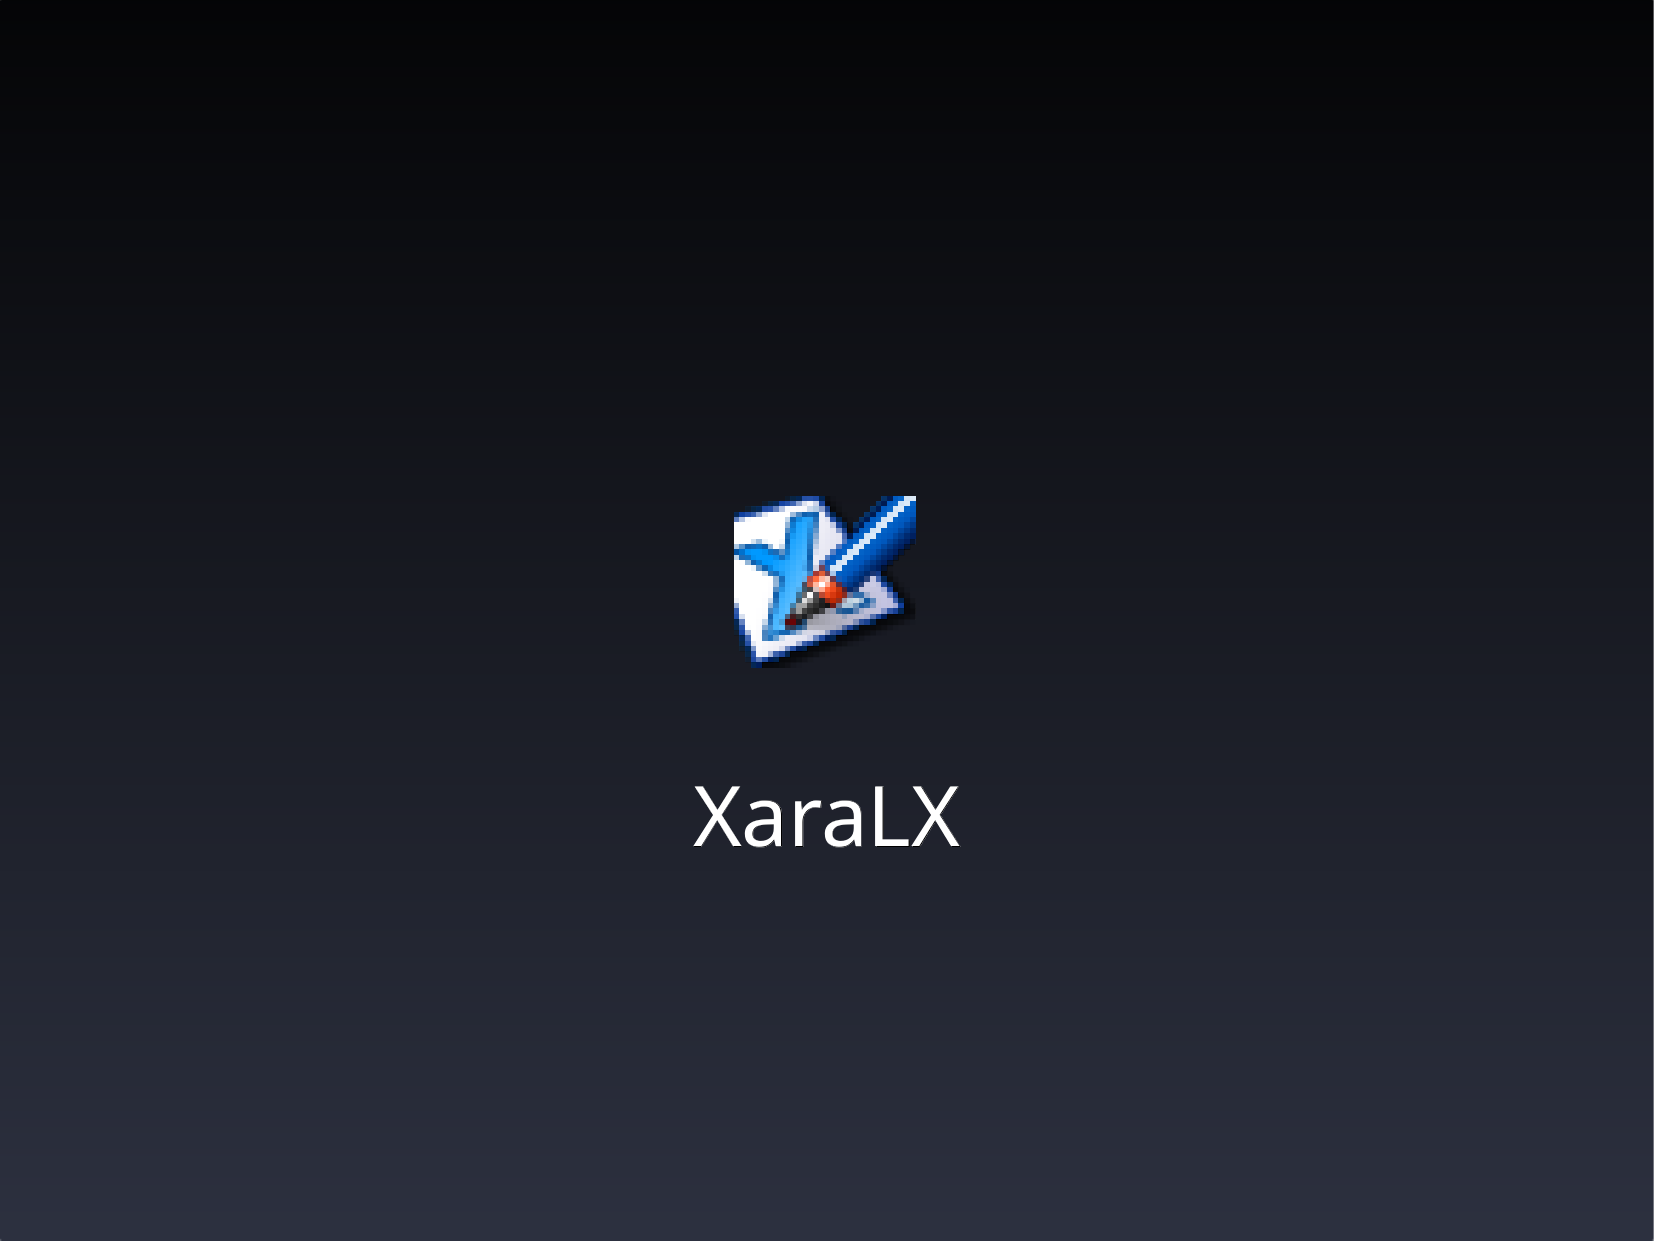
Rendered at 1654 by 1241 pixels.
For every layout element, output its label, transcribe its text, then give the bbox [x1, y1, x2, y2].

picture [0, 0, 1654, 1241]
text_box XaraLX [206, 750, 1447, 860]
